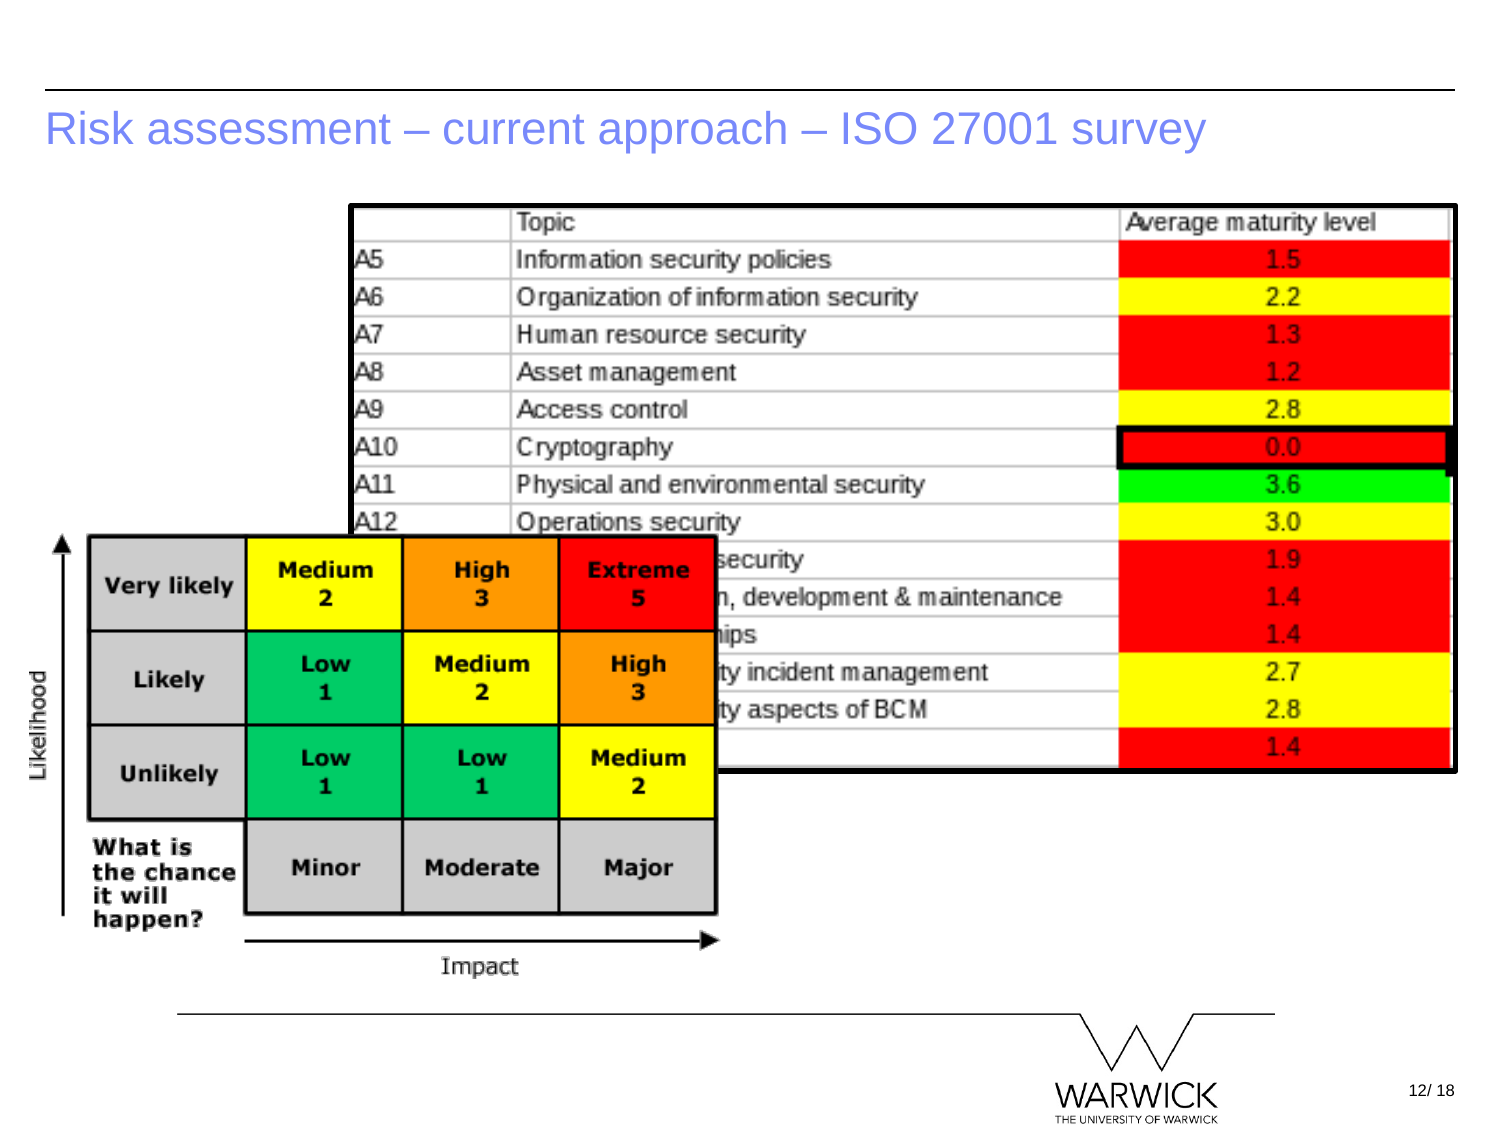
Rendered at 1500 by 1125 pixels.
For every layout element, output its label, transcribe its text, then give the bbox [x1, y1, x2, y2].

title Risk assessment – current approach – ISO 27001 survey [29, 97, 1455, 203]
picture [29, 208, 1453, 979]
picture [177, 1010, 1275, 1125]
